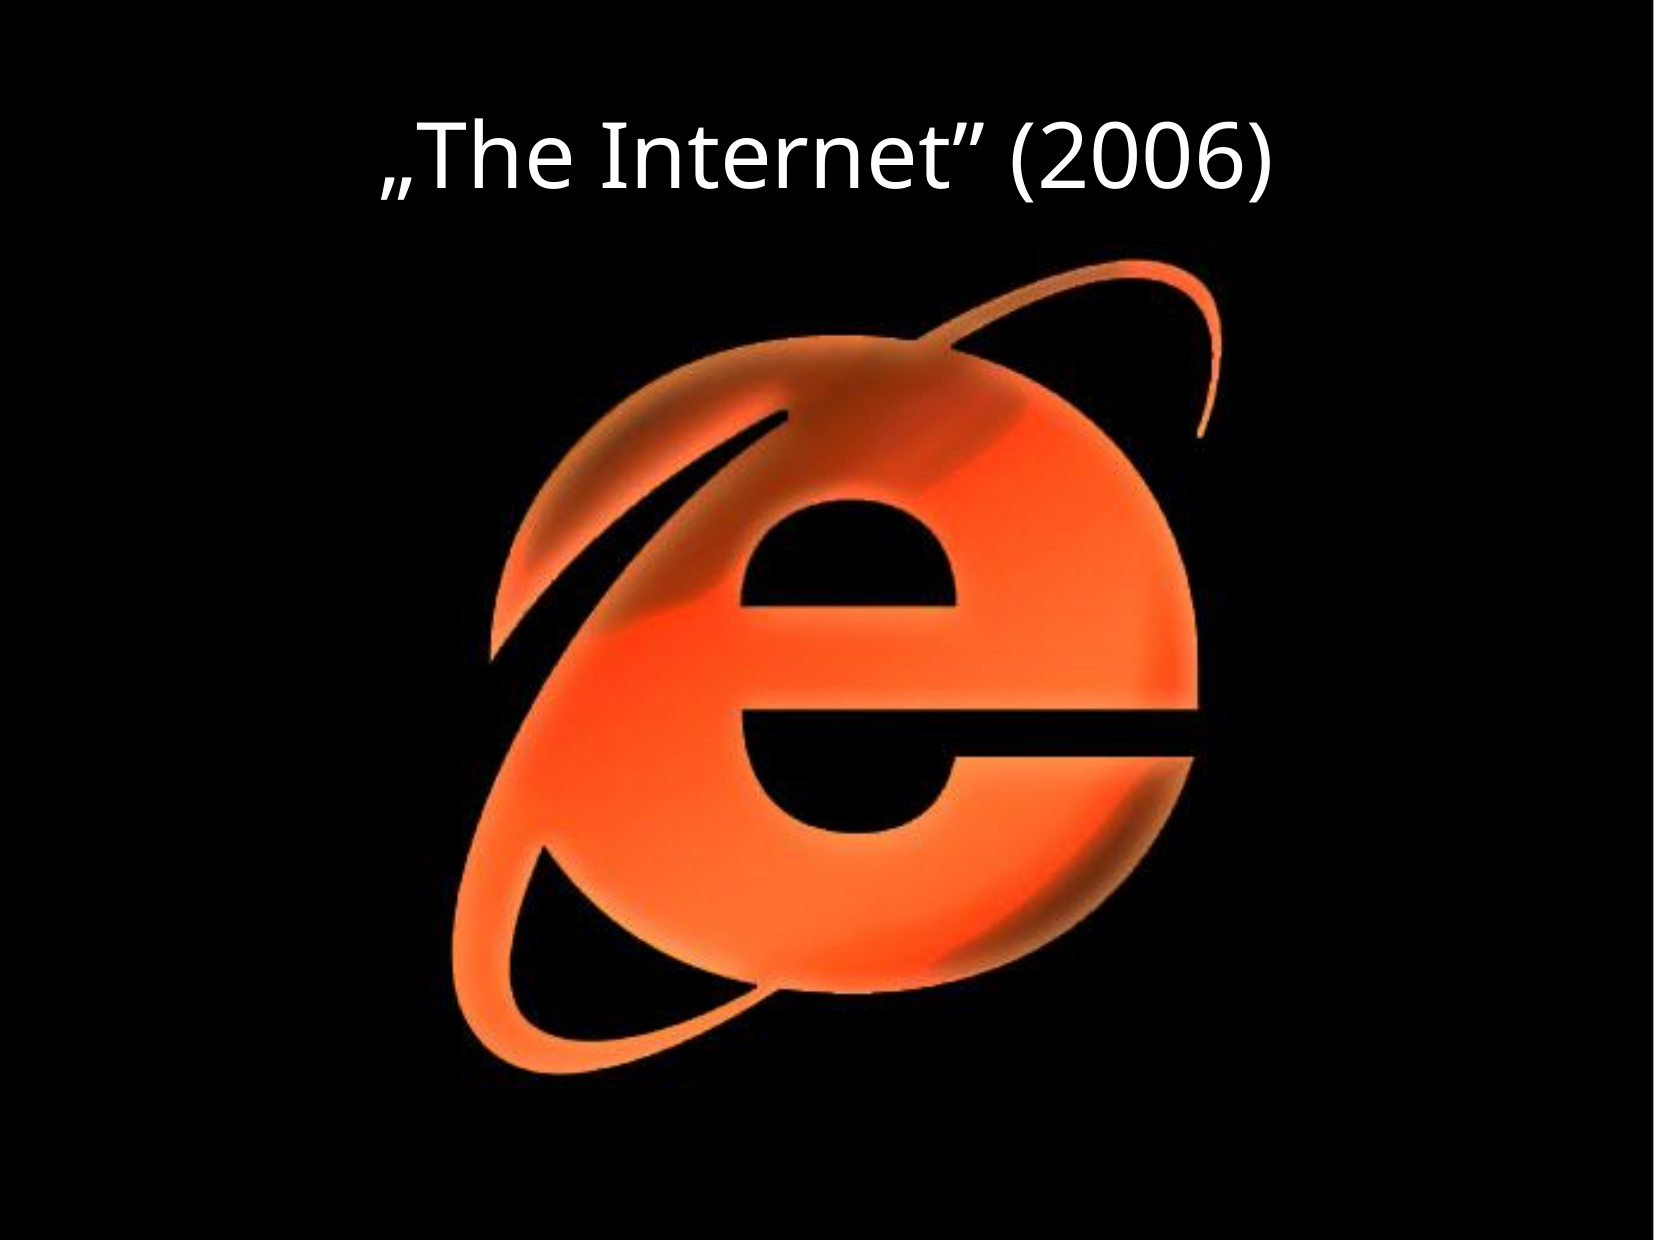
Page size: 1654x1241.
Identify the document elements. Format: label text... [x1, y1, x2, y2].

title „The Internet” (2006) [82, 49, 1571, 257]
picture [195, 245, 1459, 1088]
